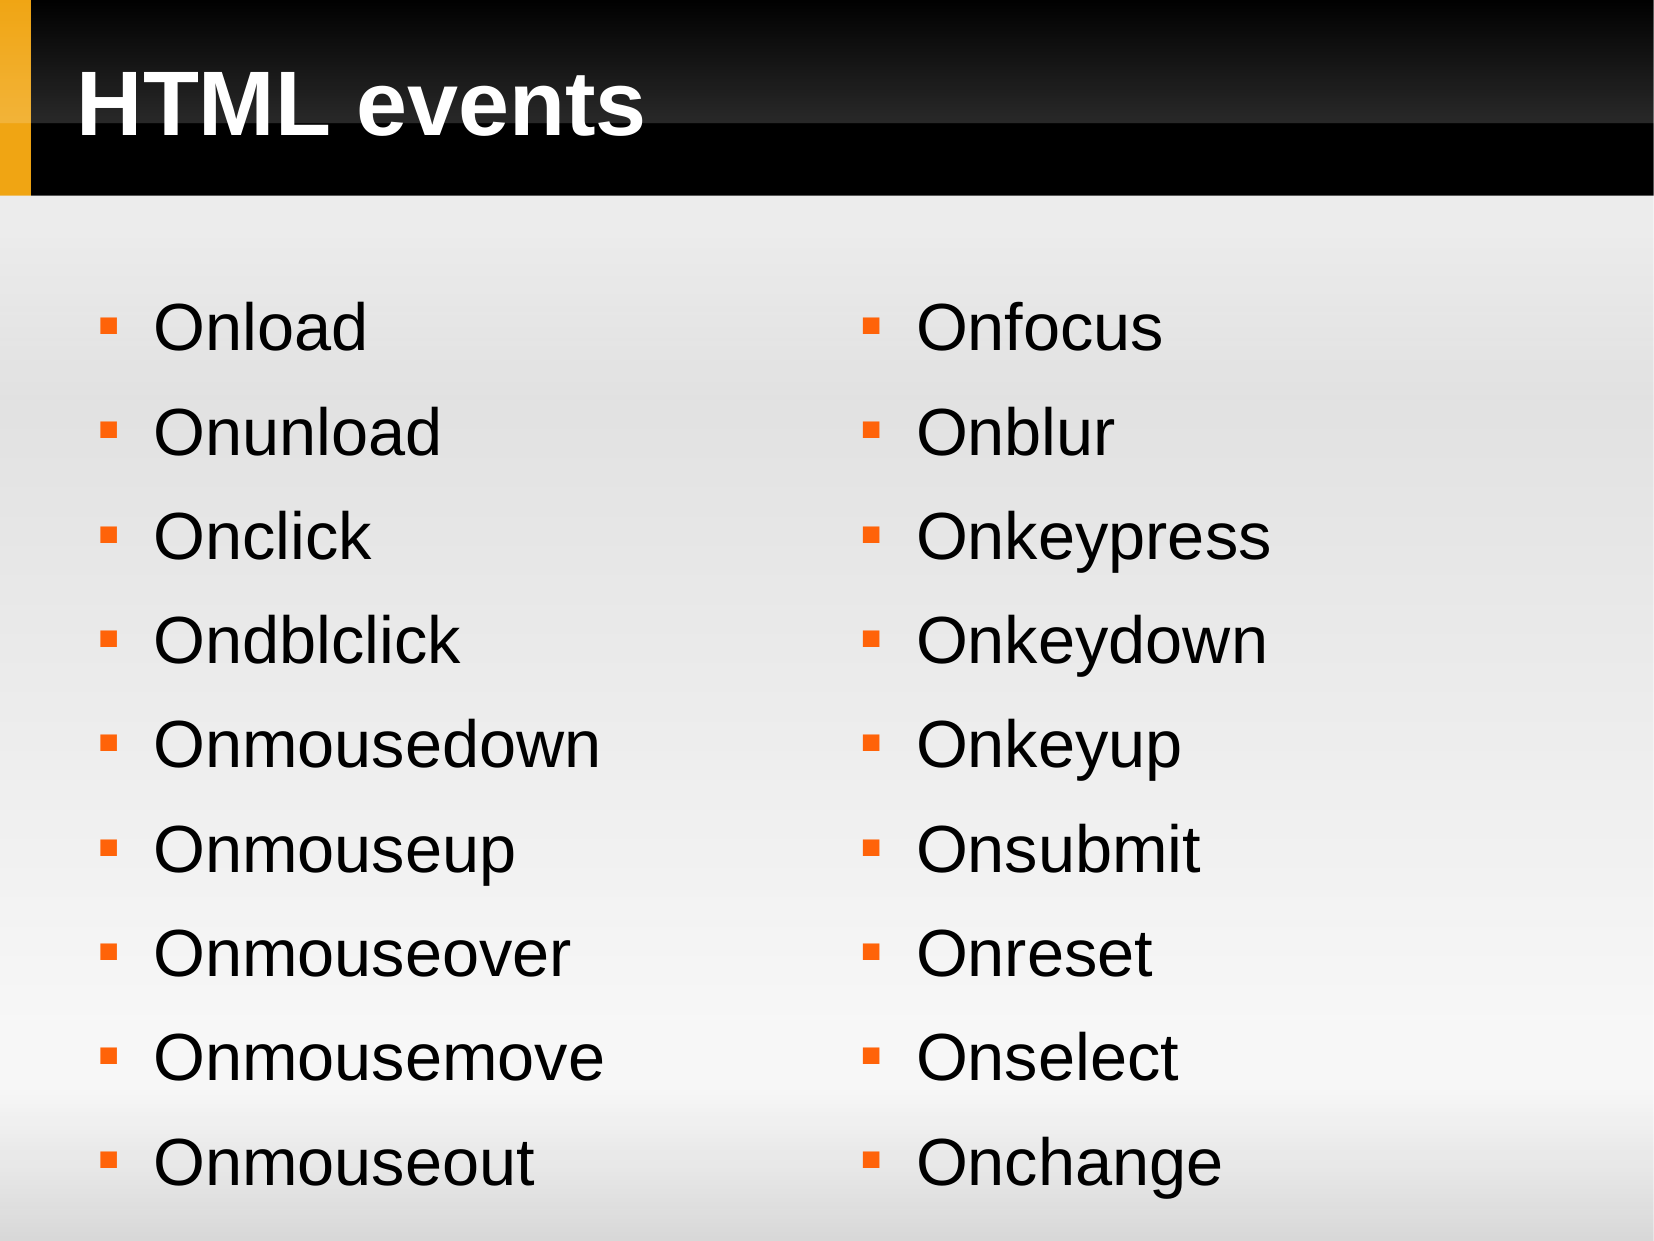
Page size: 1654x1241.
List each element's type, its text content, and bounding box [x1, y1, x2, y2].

list Onload Onunload Onclick Ondblclick Onmousedown Onmouseup Onmouseover Onmousemove Onmouseout [82, 290, 809, 1200]
picture [0, 0, 1654, 1241]
list Onfocus Onblur Onkeypress Onkeydown Onkeyup Onsubmit Onreset Onselect Onchange [845, 290, 1572, 1200]
title HTML events [76, 0, 1565, 208]
